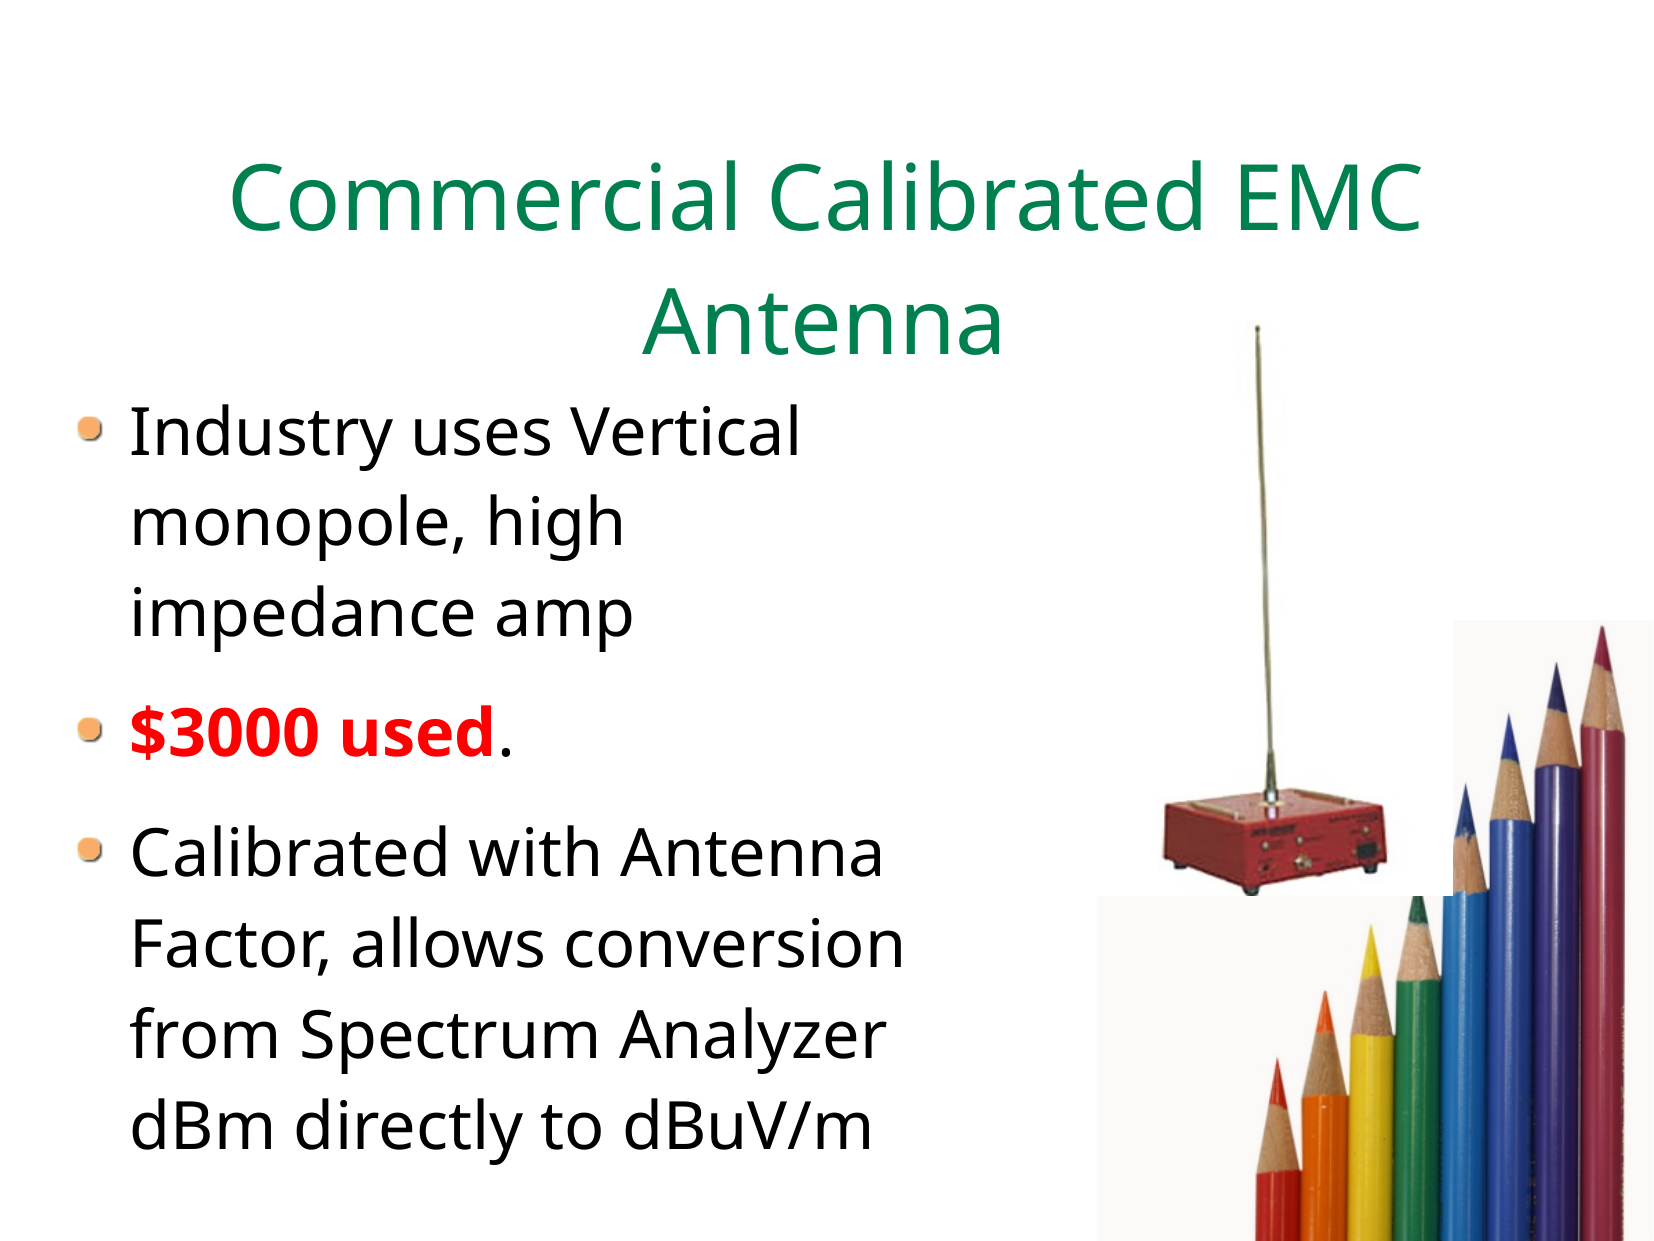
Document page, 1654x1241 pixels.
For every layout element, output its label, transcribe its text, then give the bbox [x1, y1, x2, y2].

list Industry uses Vertical monopole, high impedance amp $3000 used. Calibrated with Antenna Factor, allows conversion from Spectrum Analyzer dBm directly to dBuV/m [59, 383, 916, 1228]
picture [0, 0, 1654, 1241]
title Commercial Calibrated EMC Antenna [147, 141, 1506, 373]
